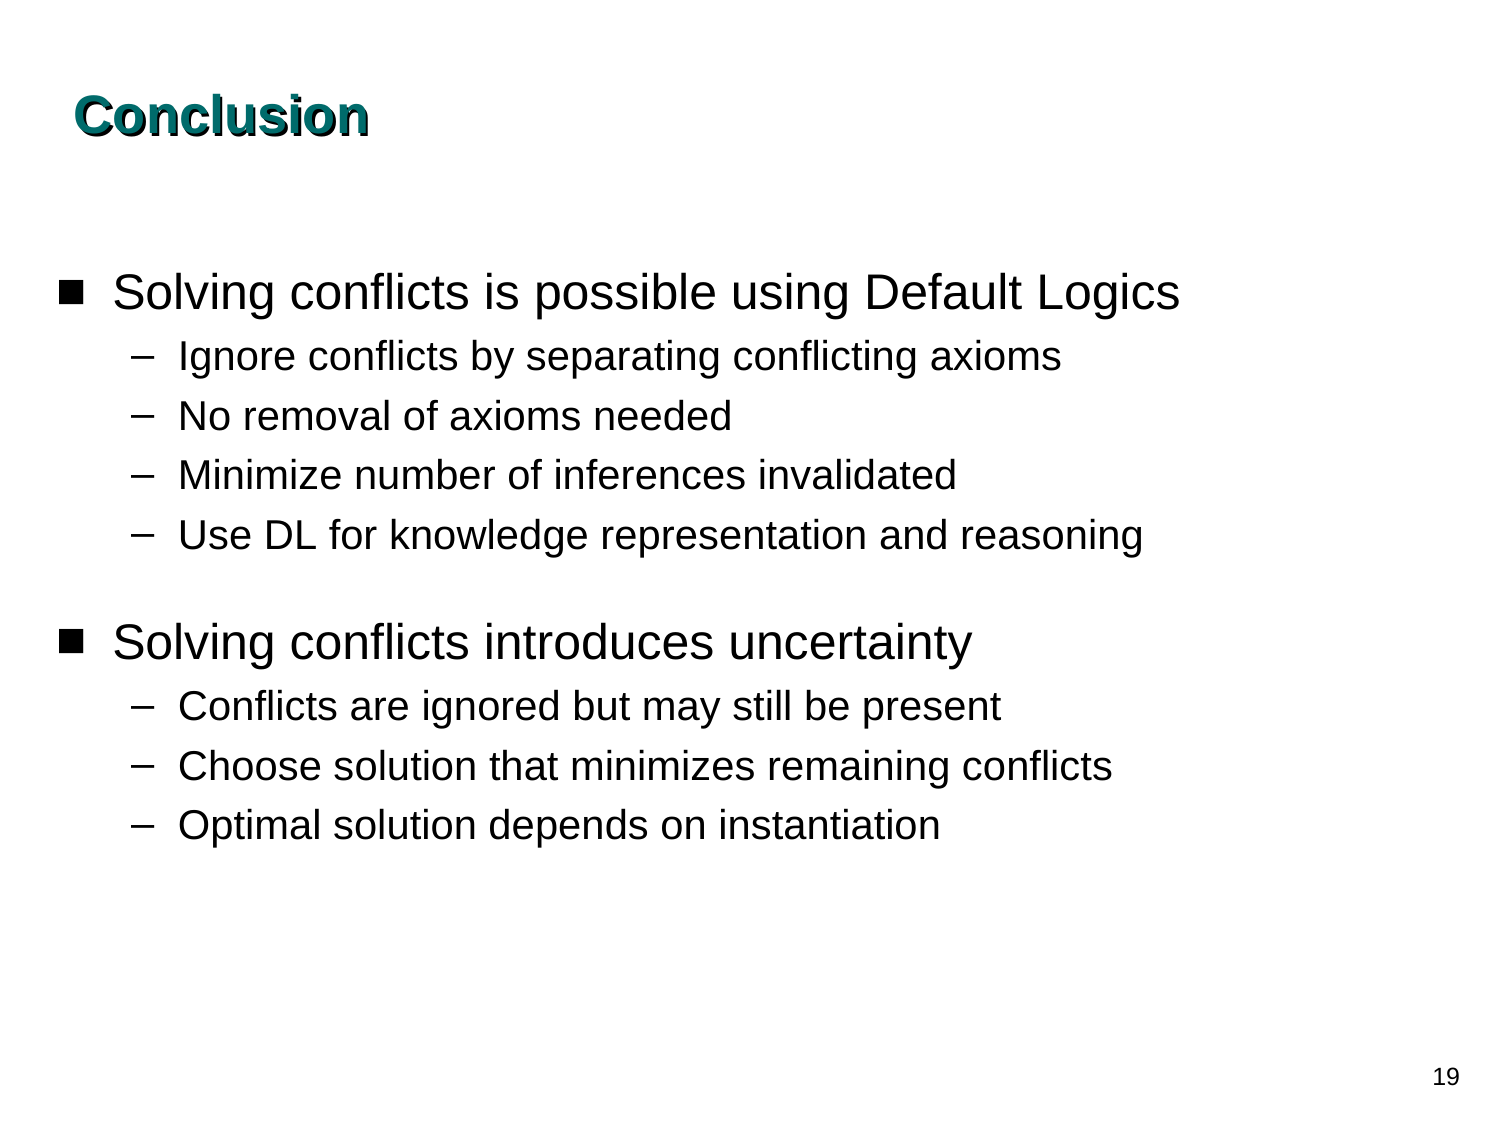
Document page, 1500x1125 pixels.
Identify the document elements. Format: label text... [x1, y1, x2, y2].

title Conclusion [59, 9, 1447, 215]
list Solving conflicts is possible using Default Logics Ignore conflicts by separating conflicting axioms No removal of axioms needed Minimize number of inferences invalidated Use DL for knowledge representation and reasoning Solving conflicts introduces uncertainty Conflicts are ignored but may still be present Choose solution that minimizes remaining conflicts Optimal solution depends on instantiation [56, 259, 1444, 1003]
